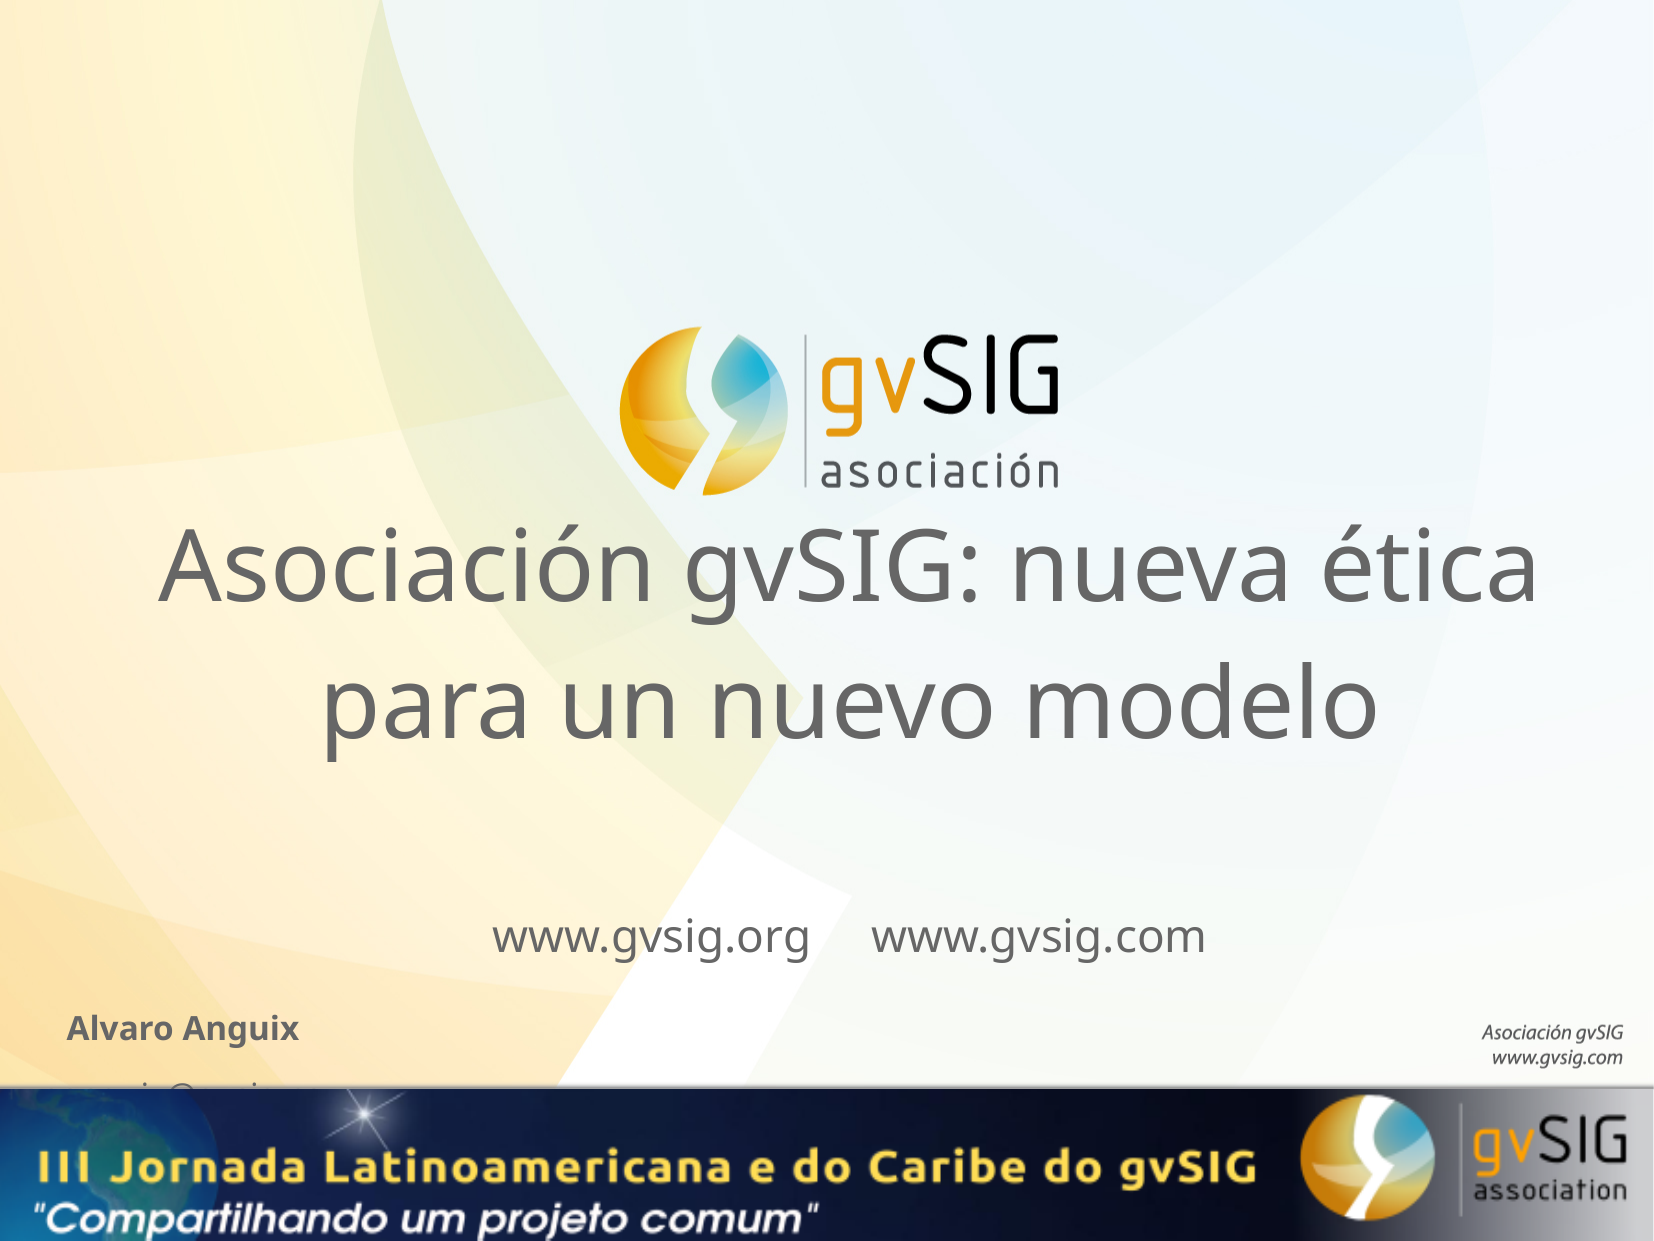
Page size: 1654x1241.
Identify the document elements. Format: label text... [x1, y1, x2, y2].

title Asociación gvSIG: nueva ética para un nuevo modelo www.gvsig.org www.gvsig.com [135, 529, 1565, 932]
text_box Alvaro Anguix aanguix@gvsig.com [0, 974, 355, 1086]
picture [0, 0, 1654, 1241]
